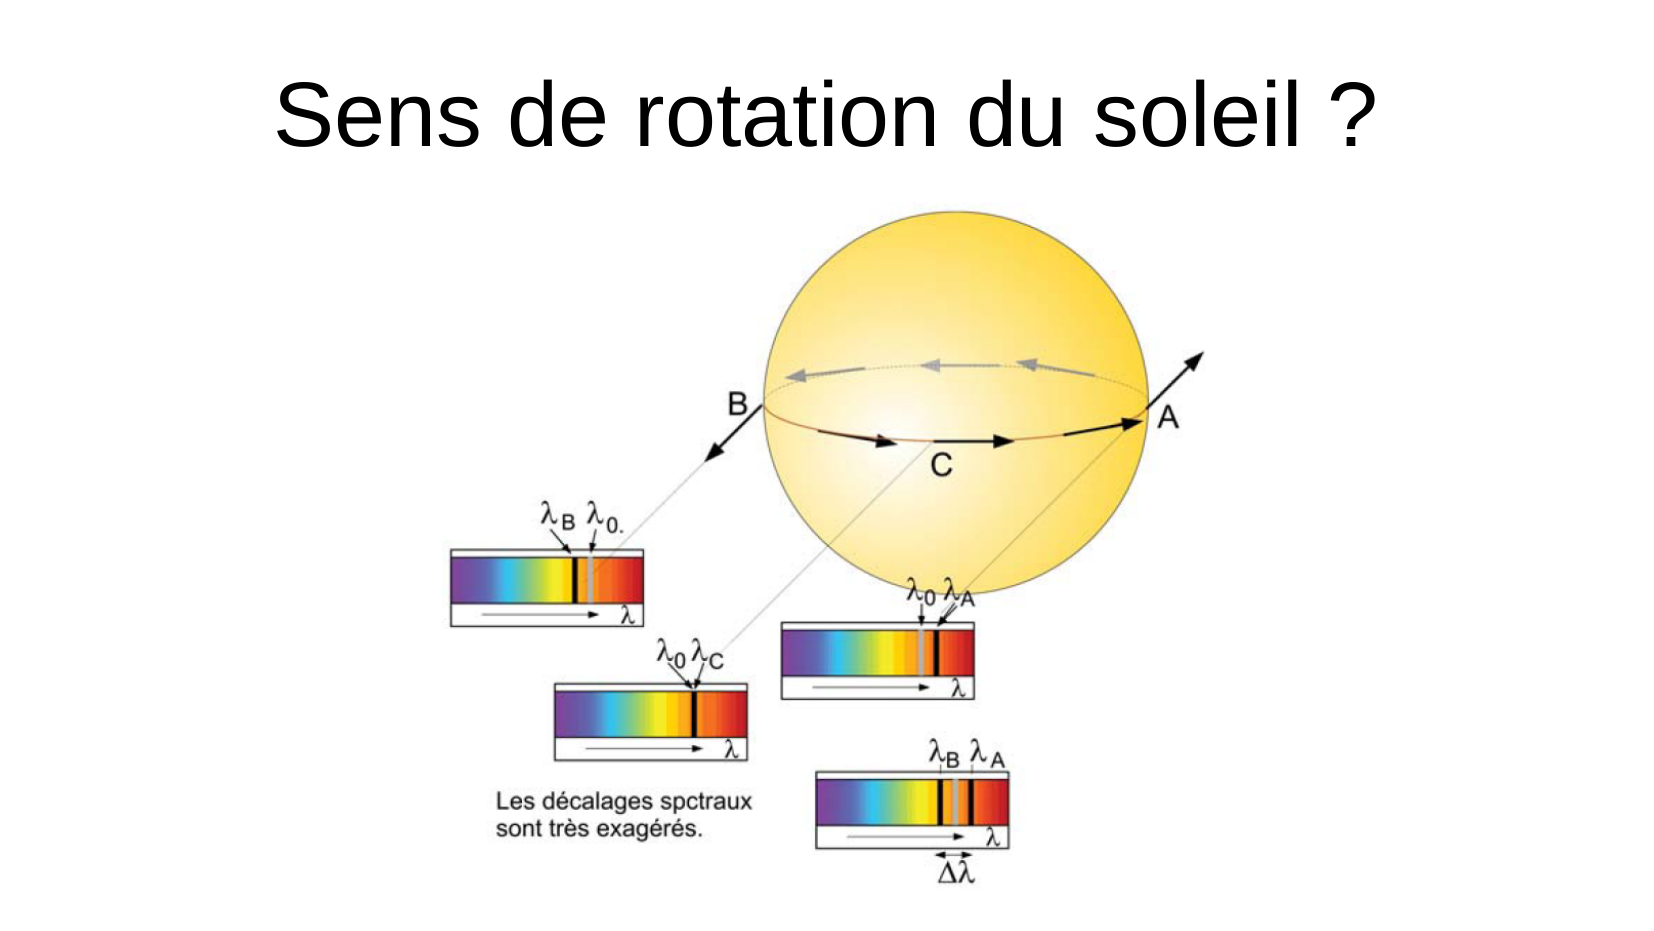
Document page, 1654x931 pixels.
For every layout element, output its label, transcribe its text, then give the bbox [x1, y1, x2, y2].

picture [437, 187, 1240, 898]
title Sens de rotation du soleil ? [82, 37, 1571, 193]
